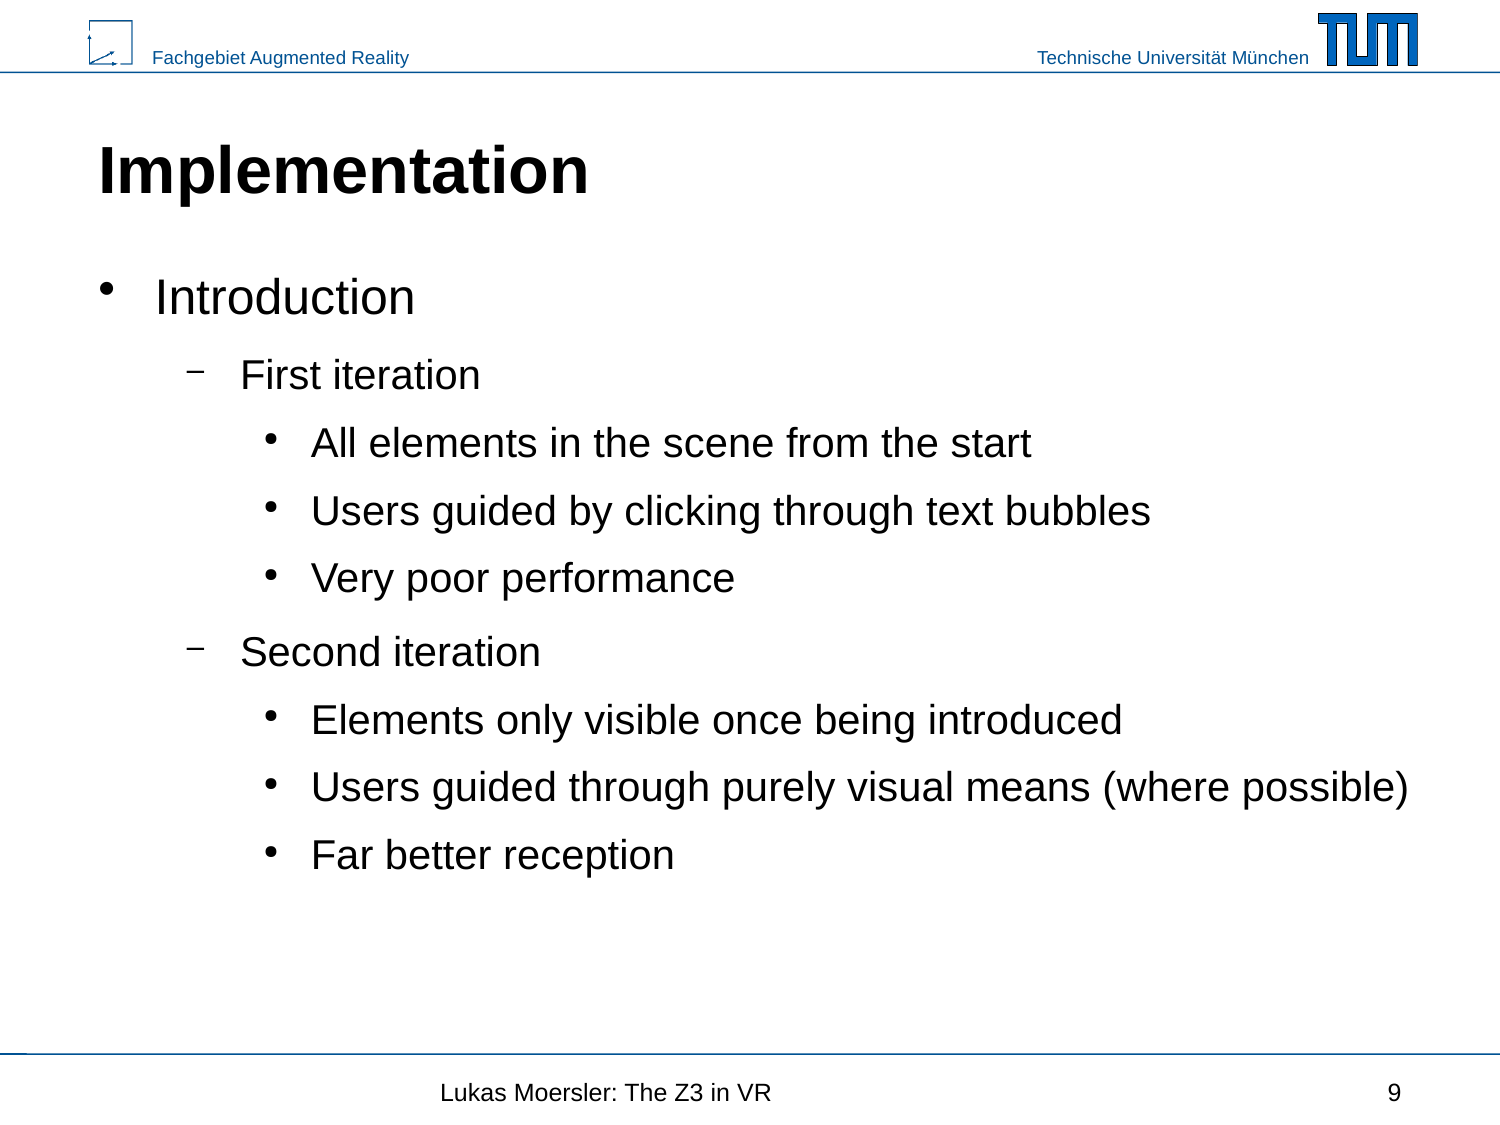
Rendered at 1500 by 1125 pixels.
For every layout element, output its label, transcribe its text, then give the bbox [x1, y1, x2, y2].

footer Lukas Moersler: The Z3 in VR [425, 1066, 1075, 1117]
slide_number <Foliennummer> [1104, 1066, 1417, 1117]
list Introduction First iteration All elements in the scene from the start Users guided by clicking through text bubbles Very poor performance Second iteration Elements only visible once being introduced Users guided through purely visual means (where possible) Far better reception [83, 256, 1447, 1013]
title Implementation [83, 114, 1417, 215]
picture [83, 14, 136, 68]
